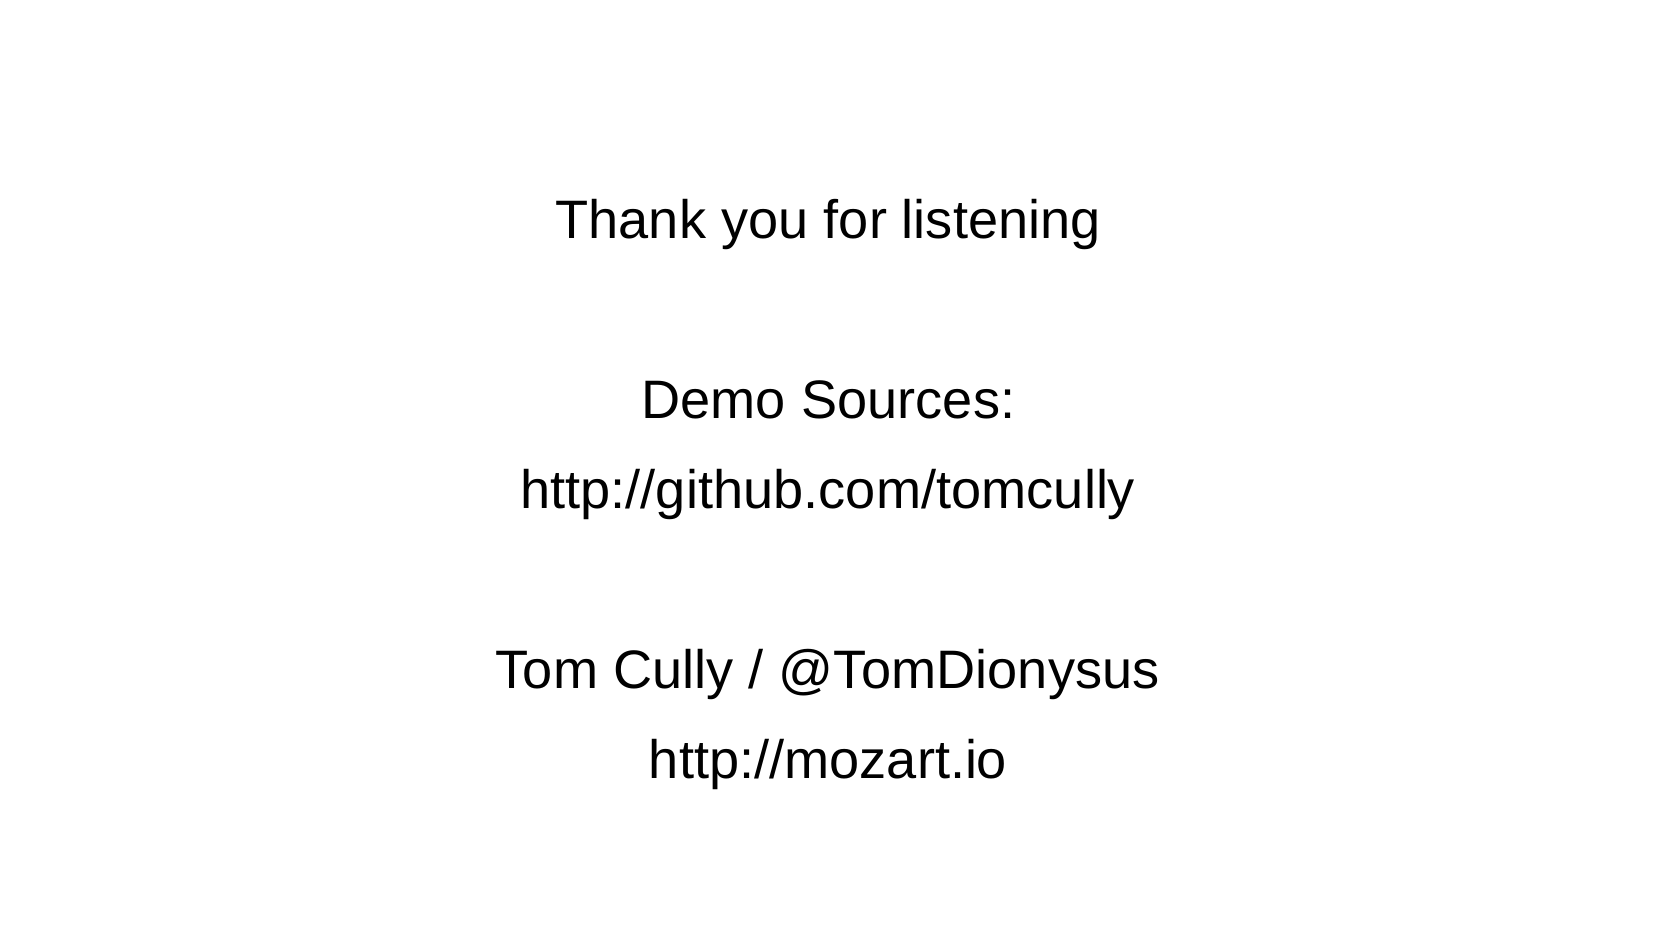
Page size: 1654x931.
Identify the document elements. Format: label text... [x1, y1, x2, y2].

list Thank you for listening Demo Sources: http://github.com/tomcully Tom Cully / @TomDionysus http://mozart.io [100, 100, 1556, 820]
